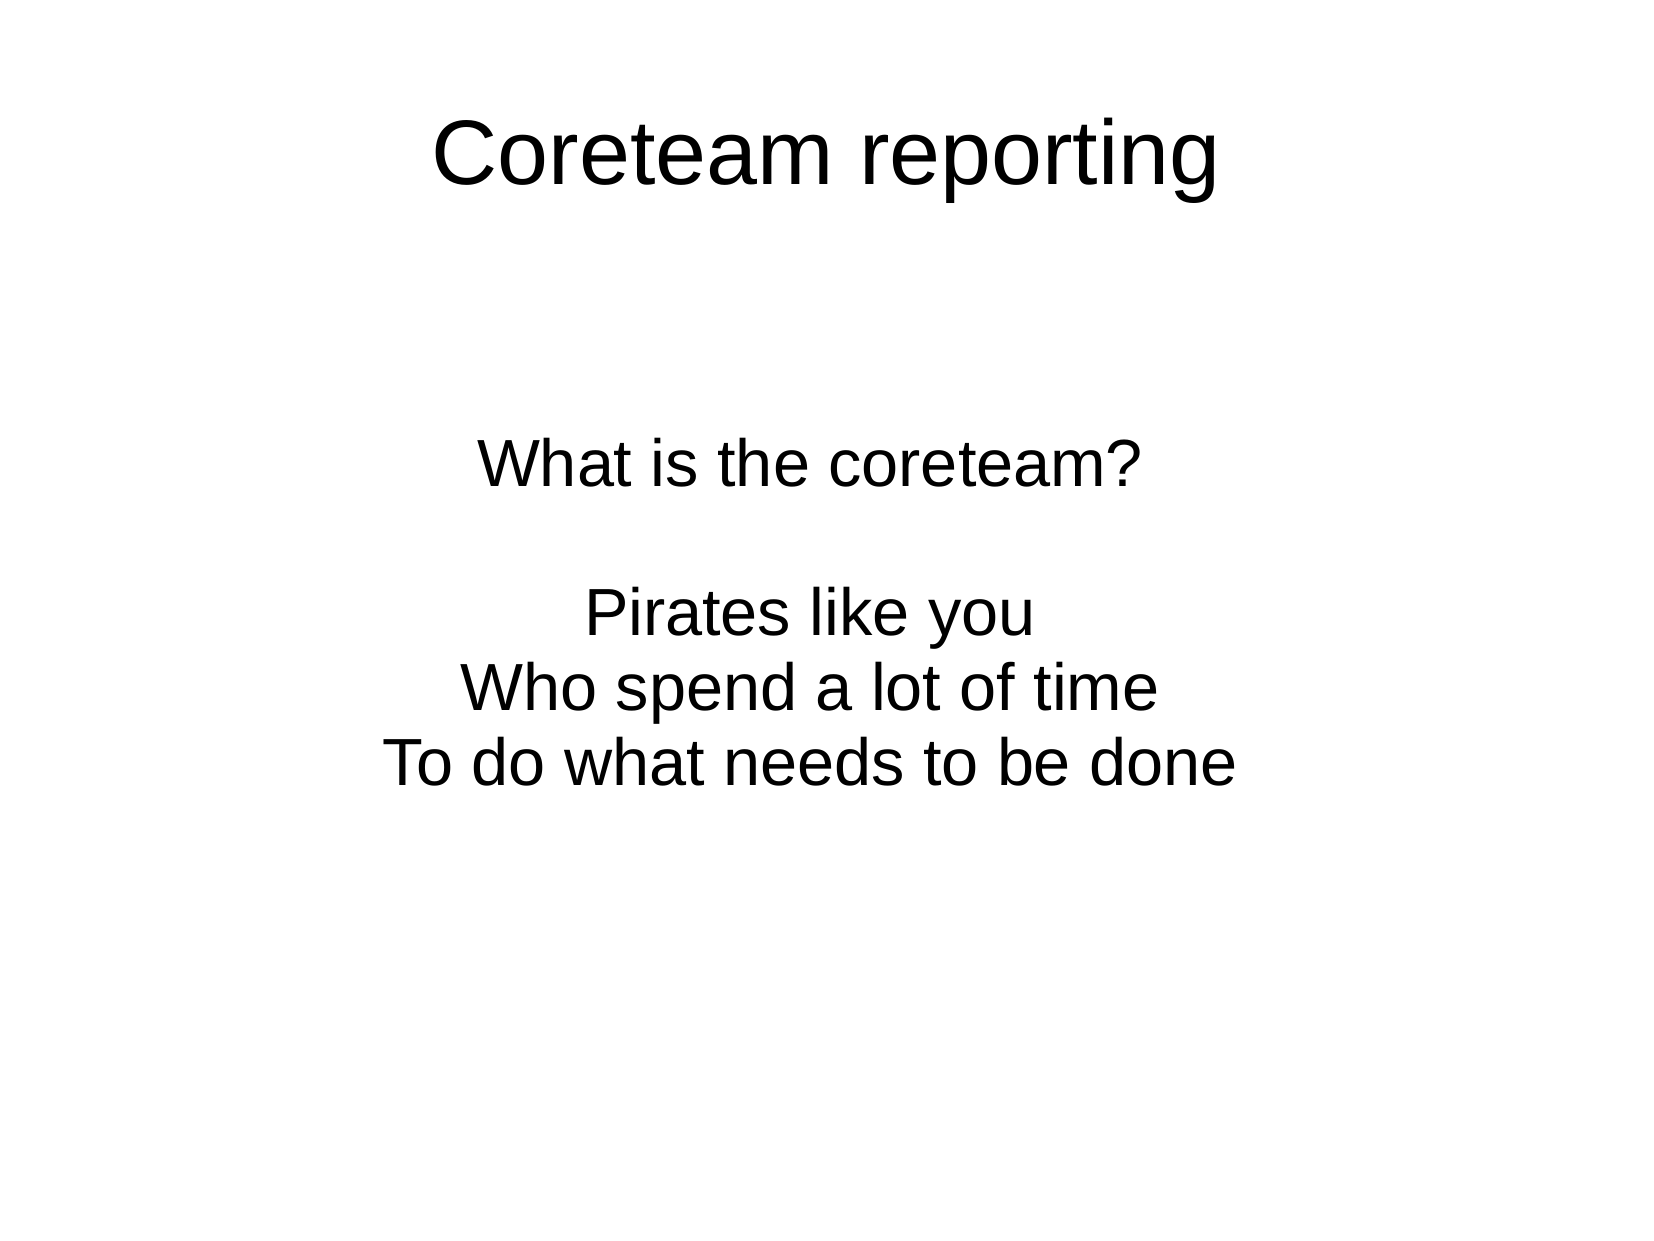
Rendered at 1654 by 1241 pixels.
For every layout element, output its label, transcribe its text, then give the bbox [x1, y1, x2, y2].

title Coreteam reporting [82, 49, 1571, 257]
subtitle What is the coreteam? Pirates like you Who spend a lot of time To do what needs to be done [82, 290, 1538, 1010]
